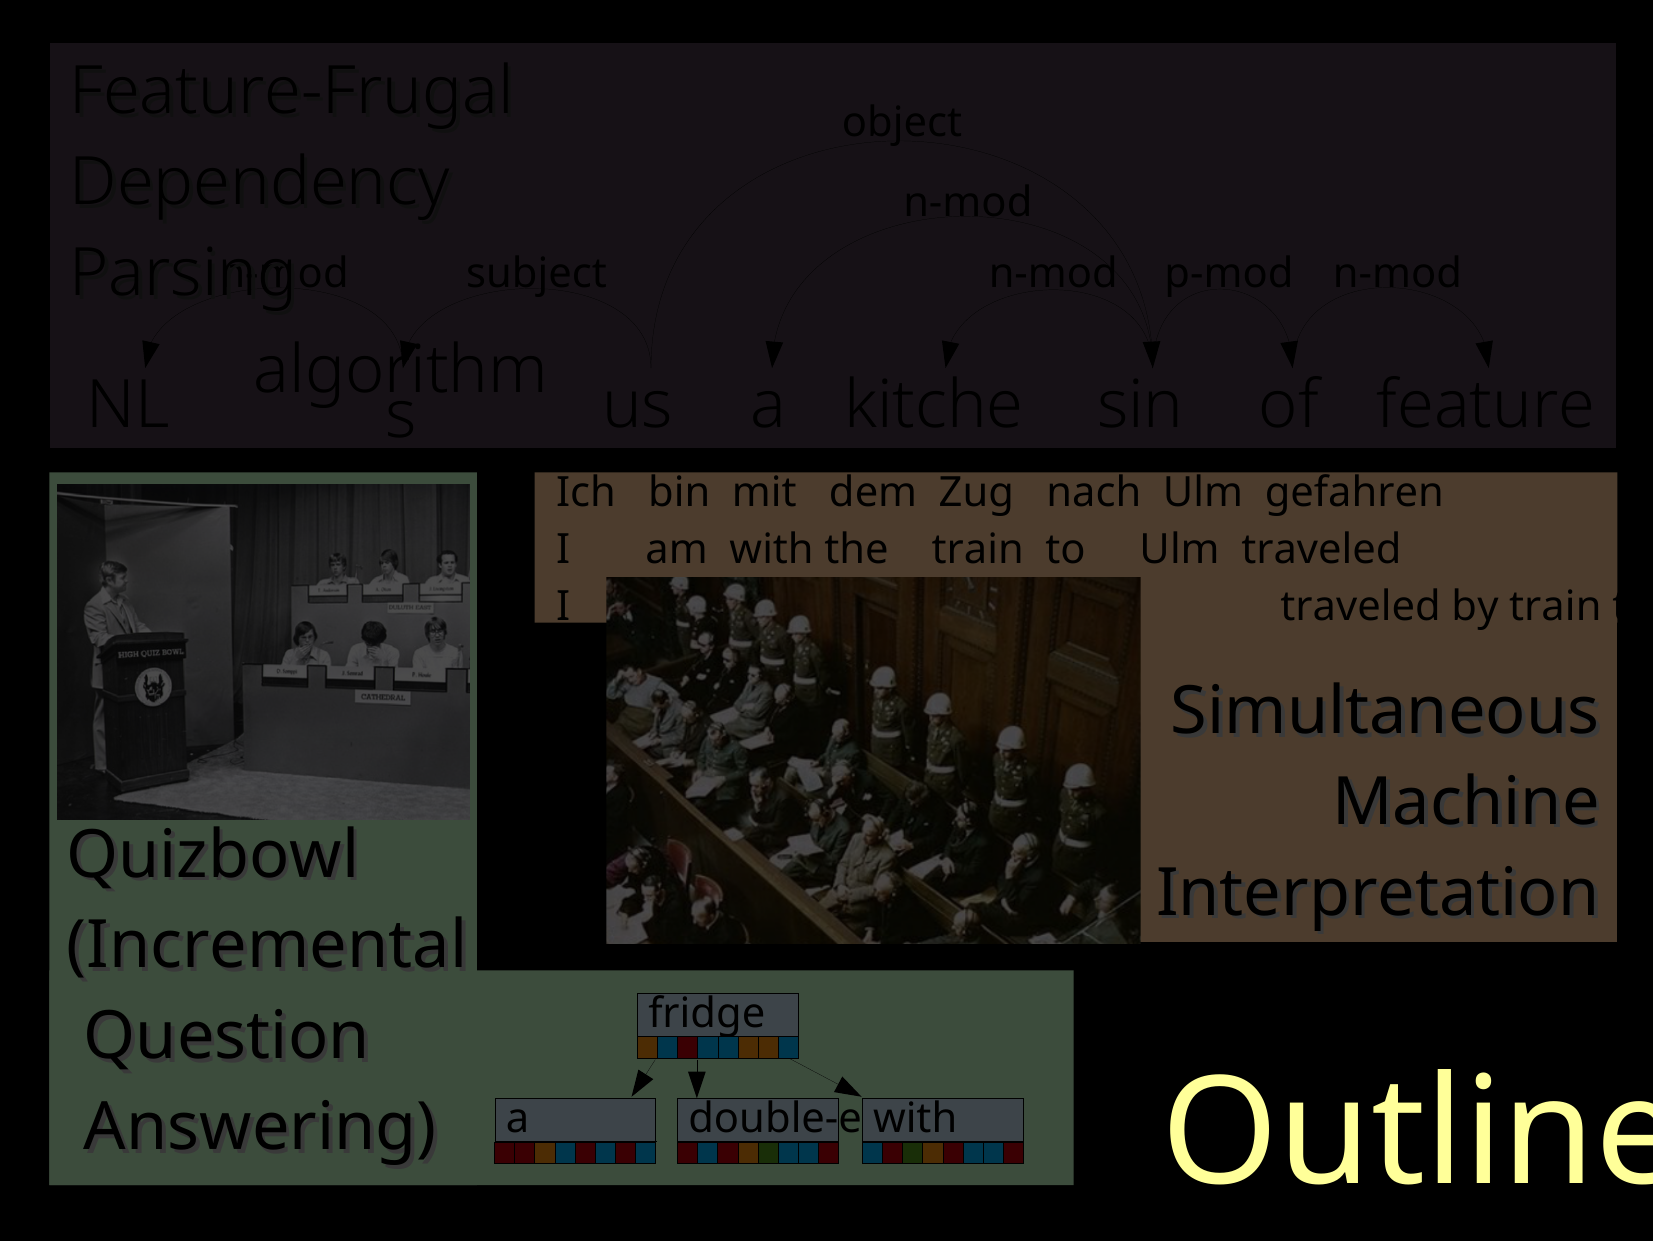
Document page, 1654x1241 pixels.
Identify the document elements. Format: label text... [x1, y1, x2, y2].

text_box [1618, 1112, 1653, 1135]
text_box [0, 0, 1653, 1241]
text_box [1618, 1145, 1653, 1173]
text_box Outline [1161, 1023, 1618, 1223]
